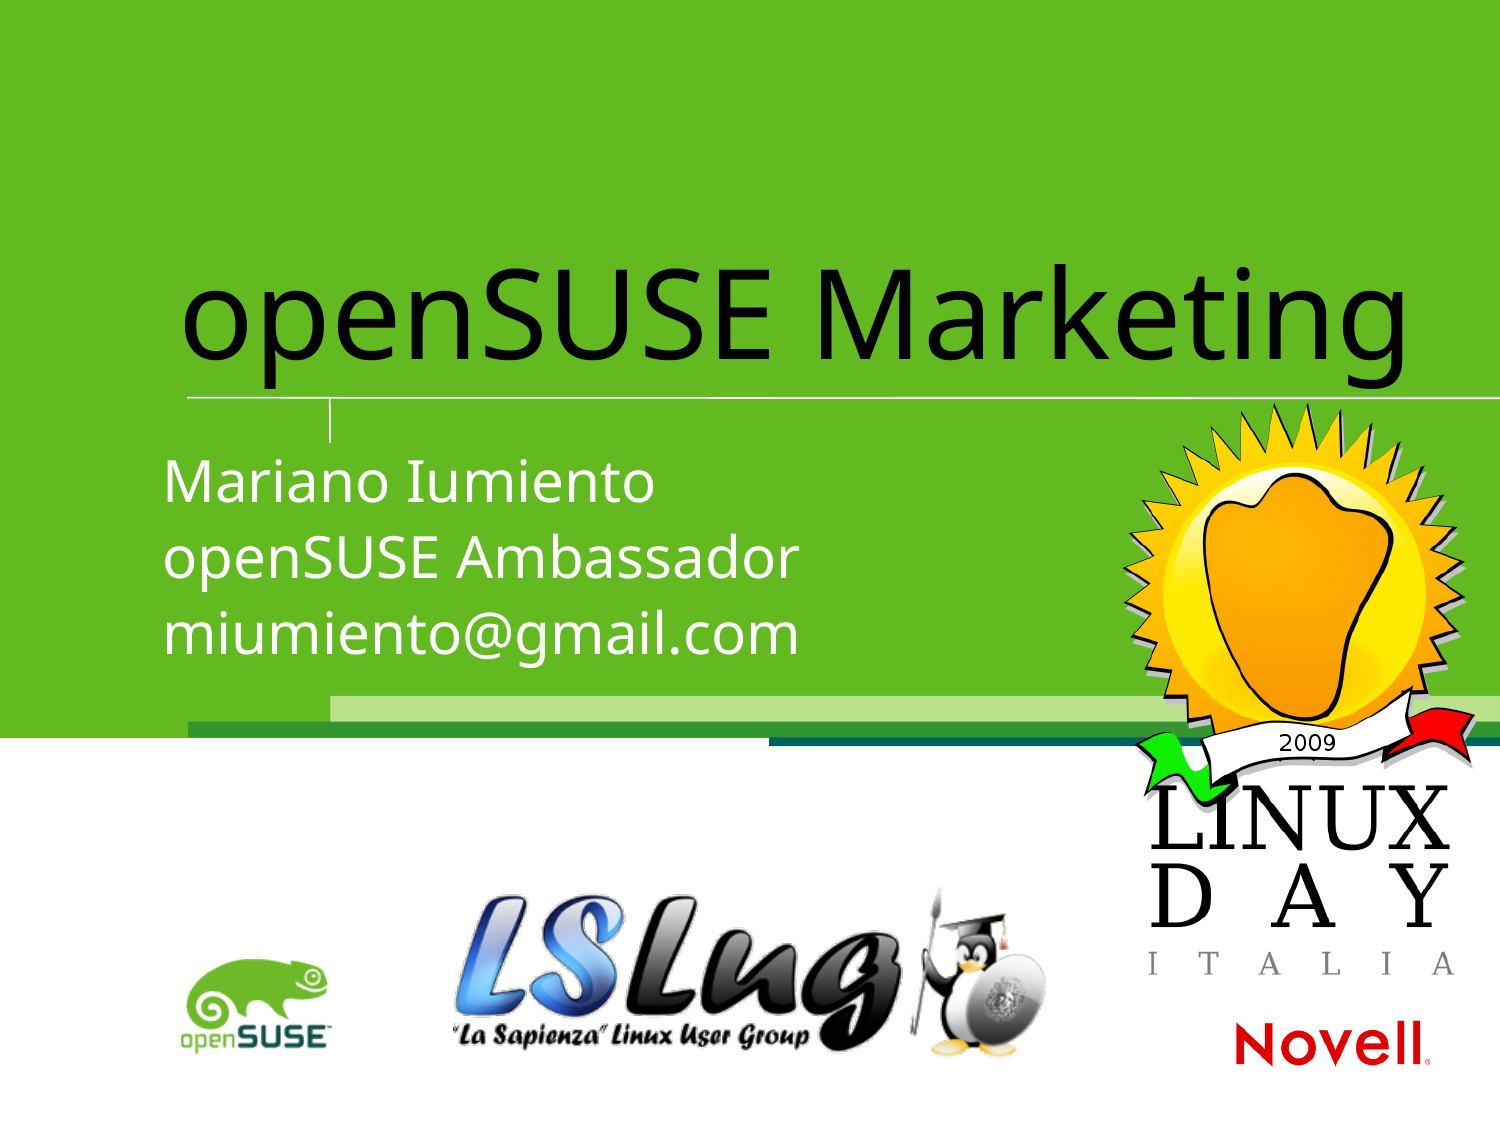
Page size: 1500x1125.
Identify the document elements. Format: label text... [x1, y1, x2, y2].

subtitle Mariano Iumiento openSUSE Ambassador miumiento@gmail.com [147, 442, 1122, 681]
picture [1227, 1013, 1438, 1074]
title openSUSE Marketing [163, 137, 1477, 388]
picture [181, 959, 332, 1055]
picture [1122, 402, 1477, 975]
picture [453, 884, 1047, 1063]
